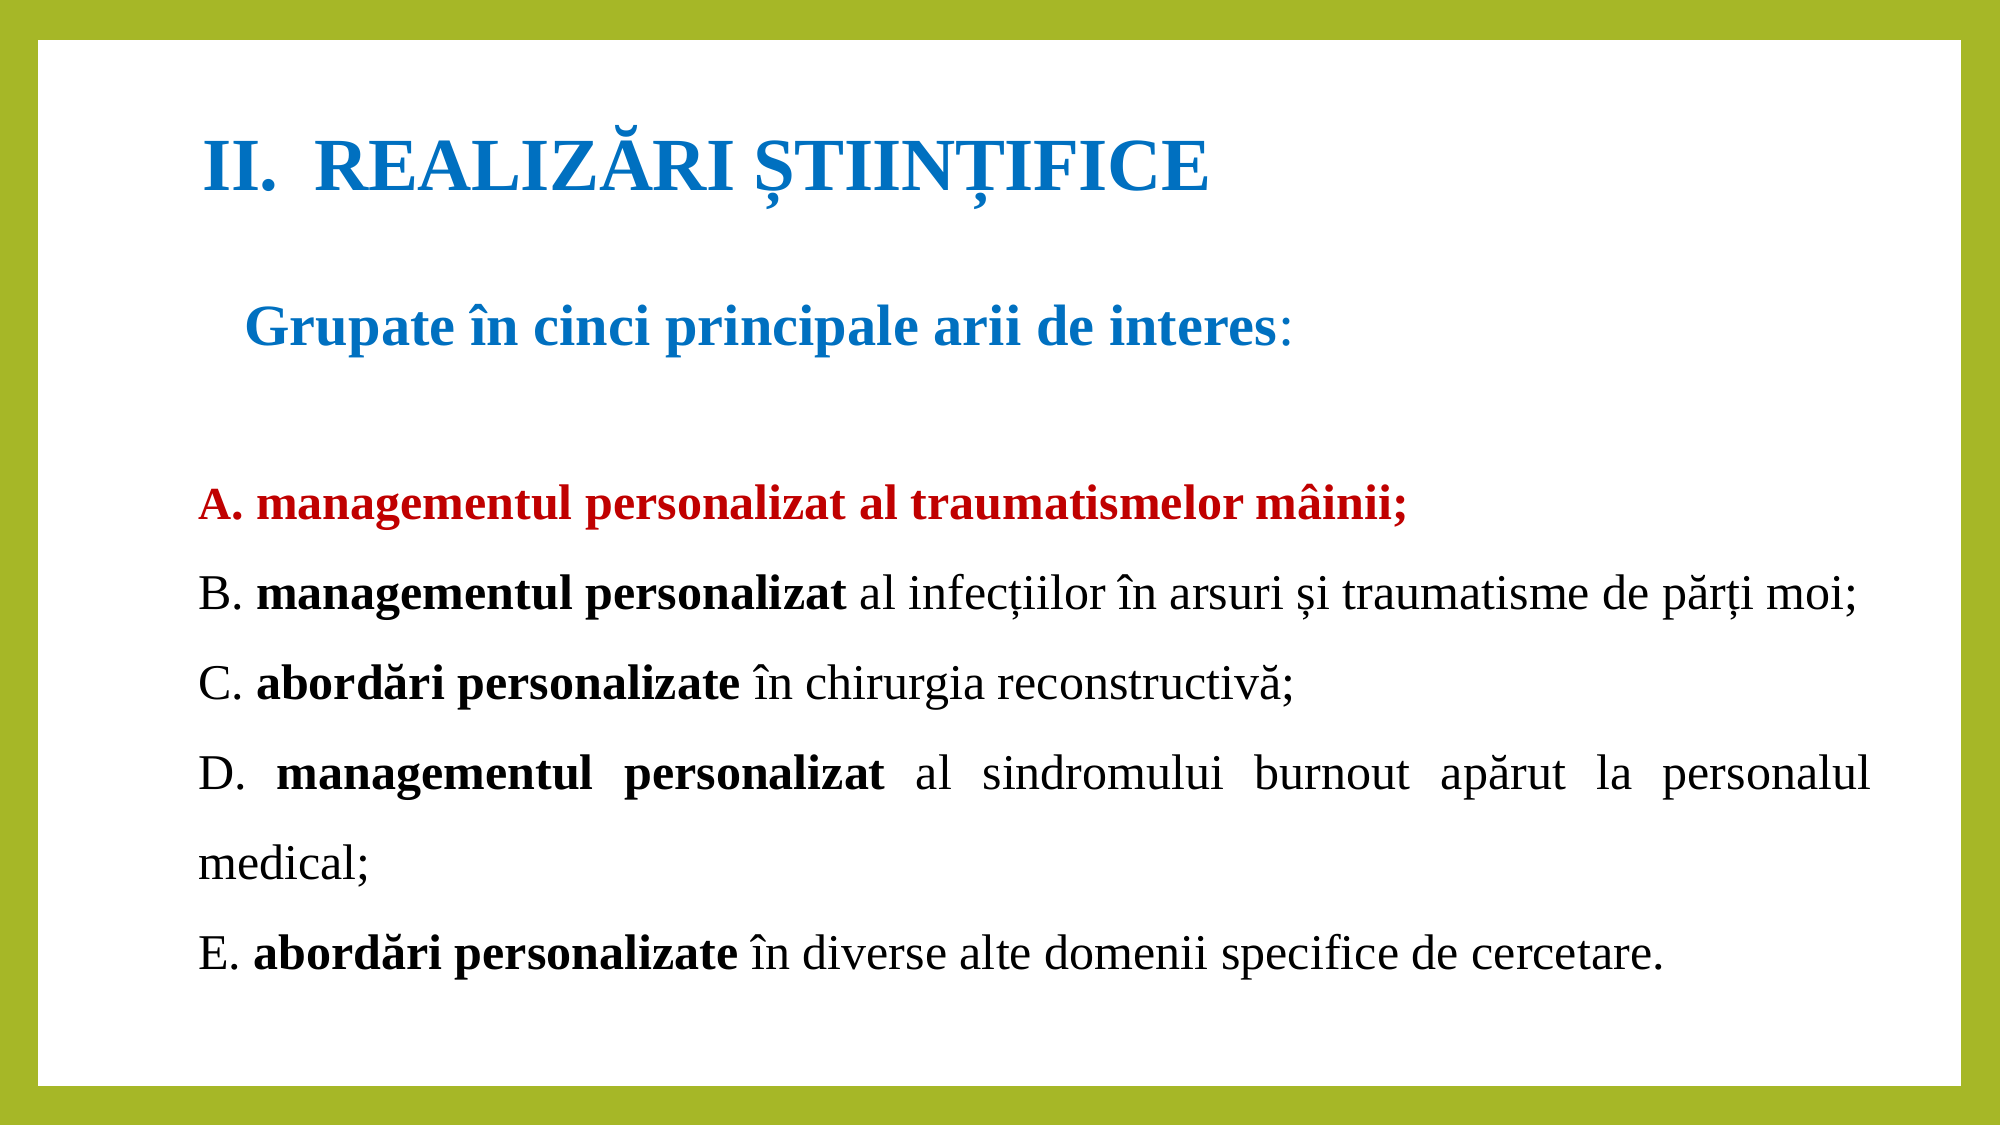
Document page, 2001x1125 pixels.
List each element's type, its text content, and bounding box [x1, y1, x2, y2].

list Grupate în cinci principale arii de interes: A. managementul personalizat al traumatismelor mâinii; B. managementul personalizat al infecțiilor în arsuri și traumatisme de părți moi; C. abordări personalizate în chirurgia reconstructivă; D. managementul personalizat al sindromului burnout apărut la personalul medical; E. abordări personalizate în diverse alte domenii specifice de cercetare. [95, 244, 1916, 1083]
title II. REALIZĂRI ȘTIINȚIFICE [187, 99, 1808, 244]
